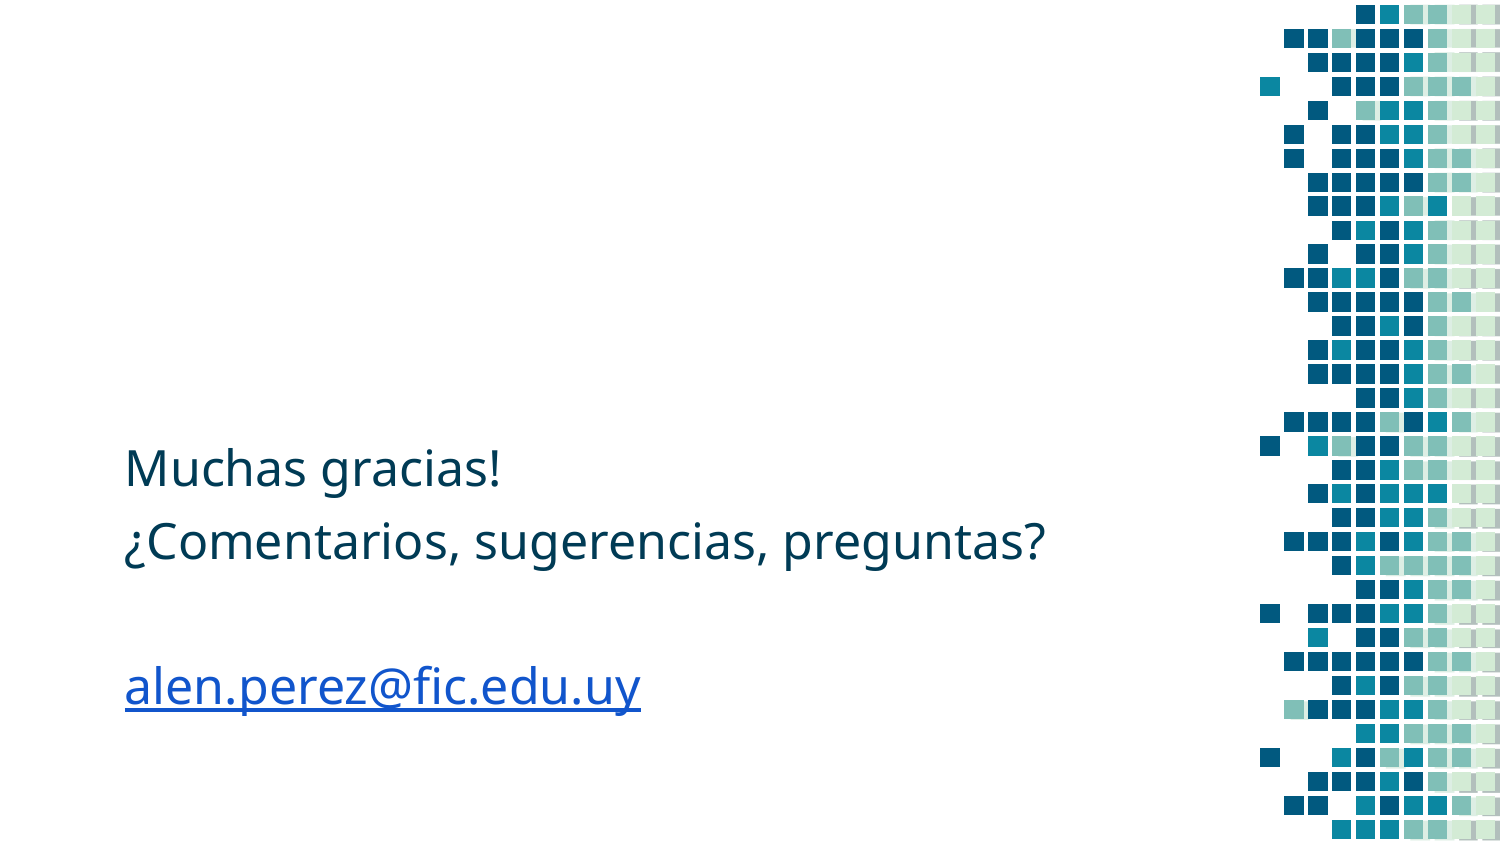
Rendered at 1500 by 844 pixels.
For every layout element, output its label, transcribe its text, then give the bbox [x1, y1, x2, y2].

picture [0, 0, 1500, 844]
list Muchas gracias! ¿Comentarios, sugerencias, preguntas? alen.perez@fic.edu.uy [109, 421, 1114, 728]
